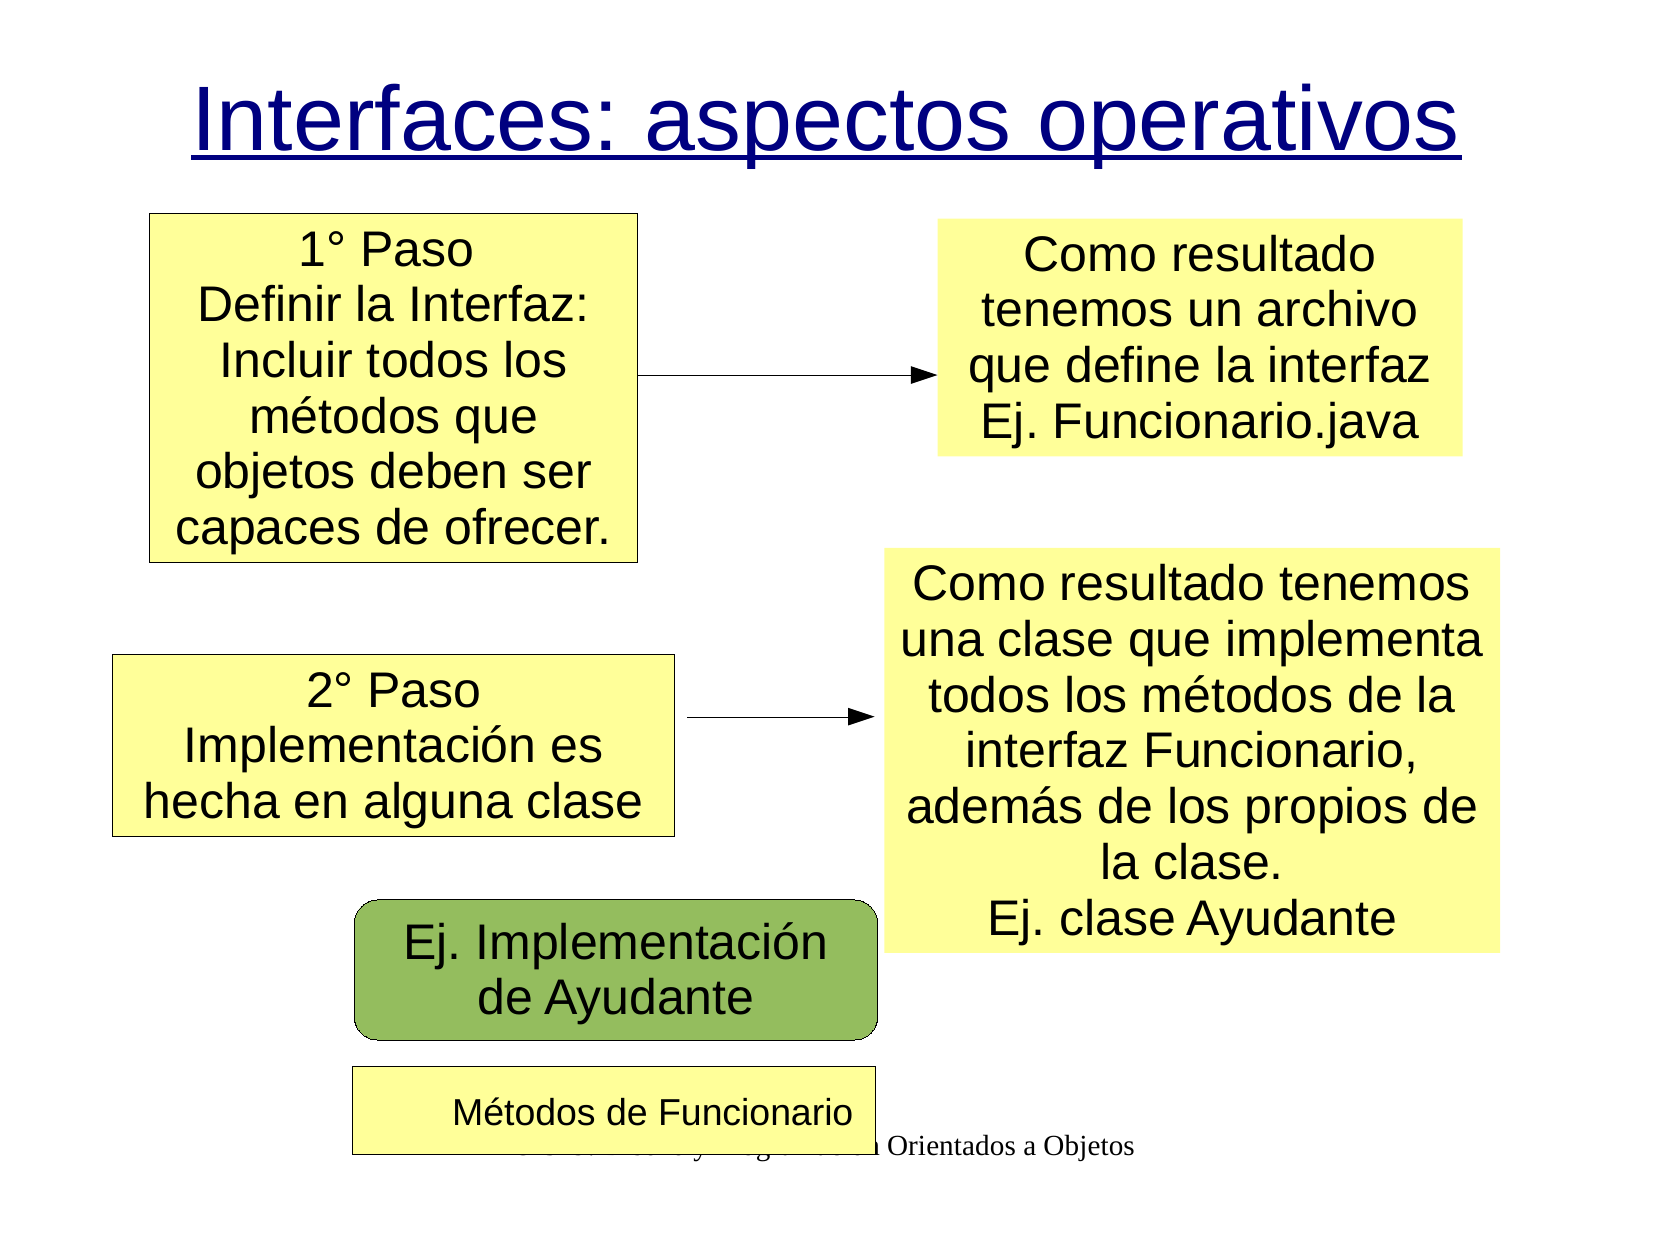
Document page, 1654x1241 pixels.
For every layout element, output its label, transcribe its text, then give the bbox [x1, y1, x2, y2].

text_box 1° Paso Definir la Interfaz: Incluir todos los métodos que objetos deben ser capaces de ofrecer. [149, 213, 638, 563]
text_box Métodos de Funcionario [437, 1084, 901, 1146]
text_box Como resultado tenemos una clase que implementa todos los métodos de la interfaz Funcionario, además de los propios de la clase. Ej. clase Ayudante [884, 547, 1501, 953]
text_box Como resultado tenemos un archivo que define la interfaz Ej. Funcionario.java [937, 218, 1463, 457]
text_box 2° Paso Implementación es hecha en alguna clase [112, 654, 675, 837]
text_box [352, 1066, 876, 1155]
text_box Ej. Implementación de Ayudante [354, 899, 878, 1041]
title Interfaces: aspectos operativos [82, 49, 1571, 188]
